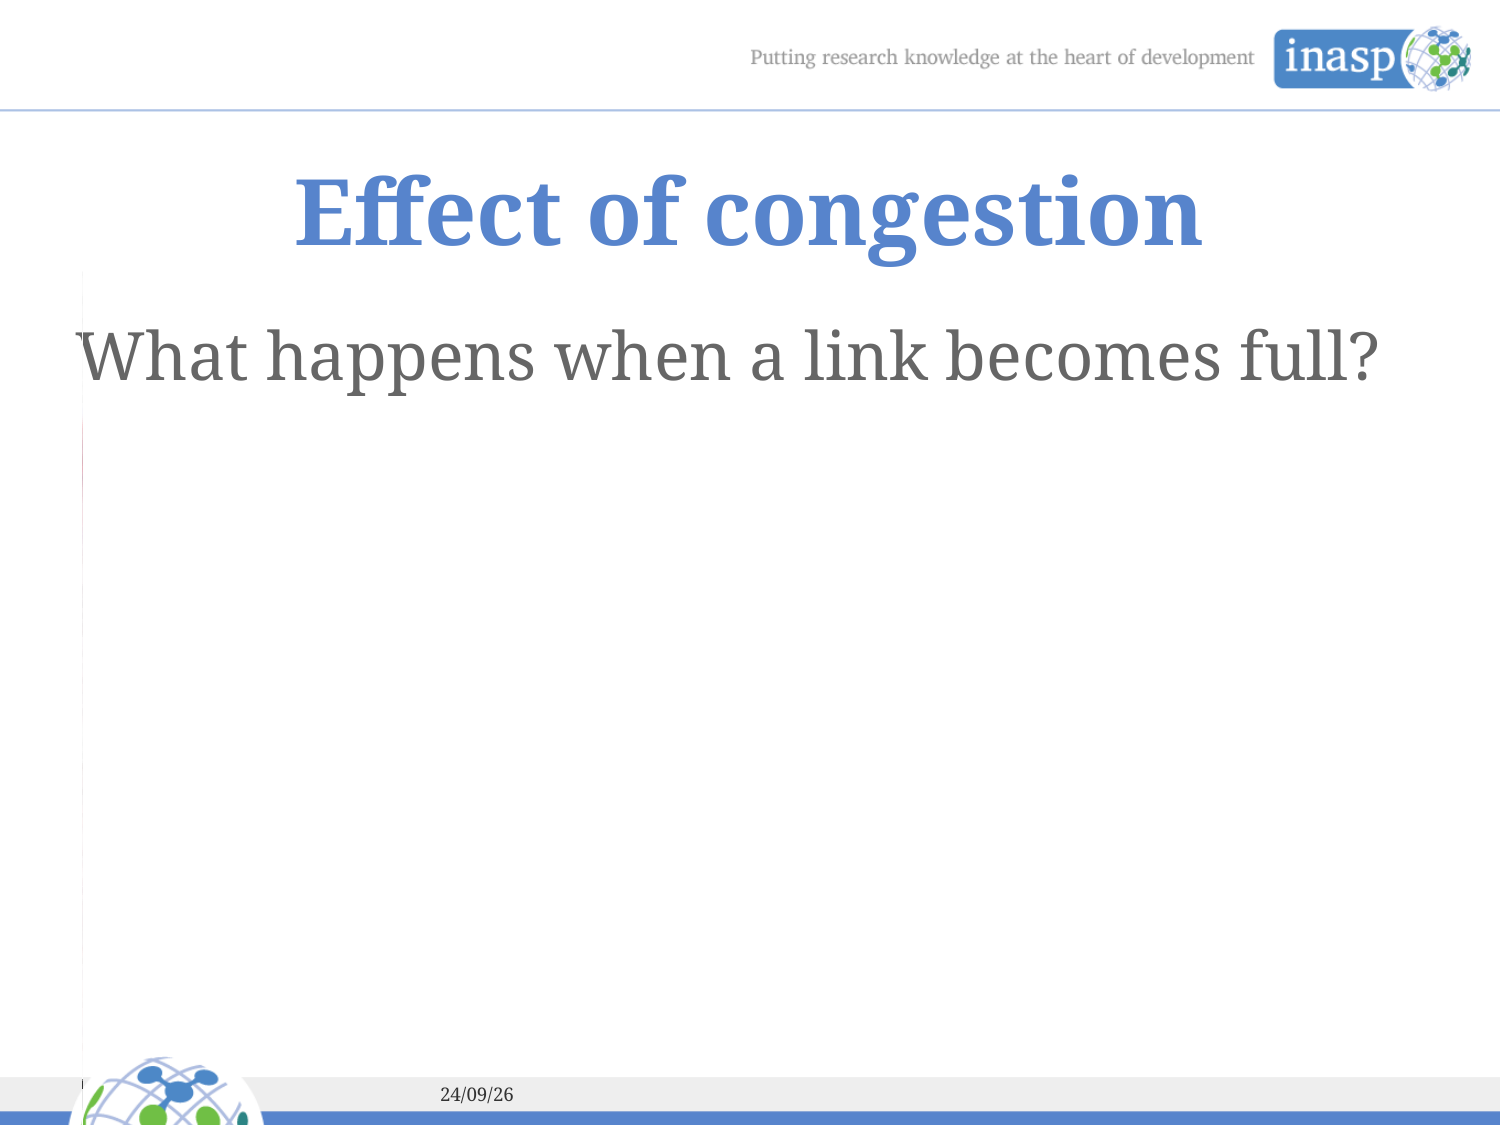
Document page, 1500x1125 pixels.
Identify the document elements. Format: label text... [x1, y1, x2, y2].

title Effect of congestion [75, 129, 1426, 313]
list What happens when a link becomes full? [83, 313, 1426, 967]
picture [0, 0, 1500, 1125]
list What happens when a link becomes full? [75, 313, 82, 967]
